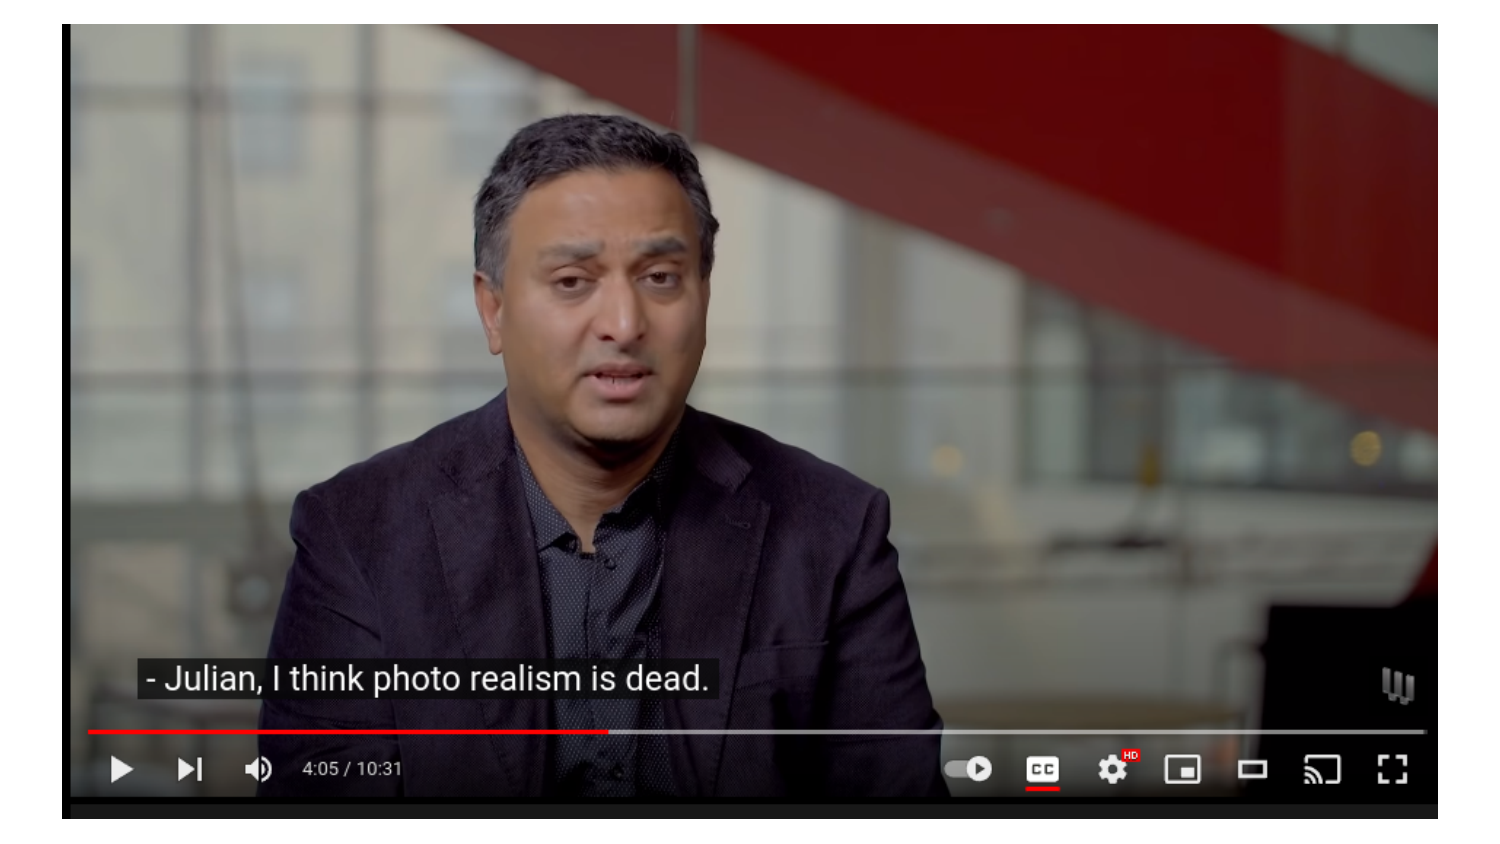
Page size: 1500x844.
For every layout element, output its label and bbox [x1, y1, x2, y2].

picture [62, 24, 1438, 819]
